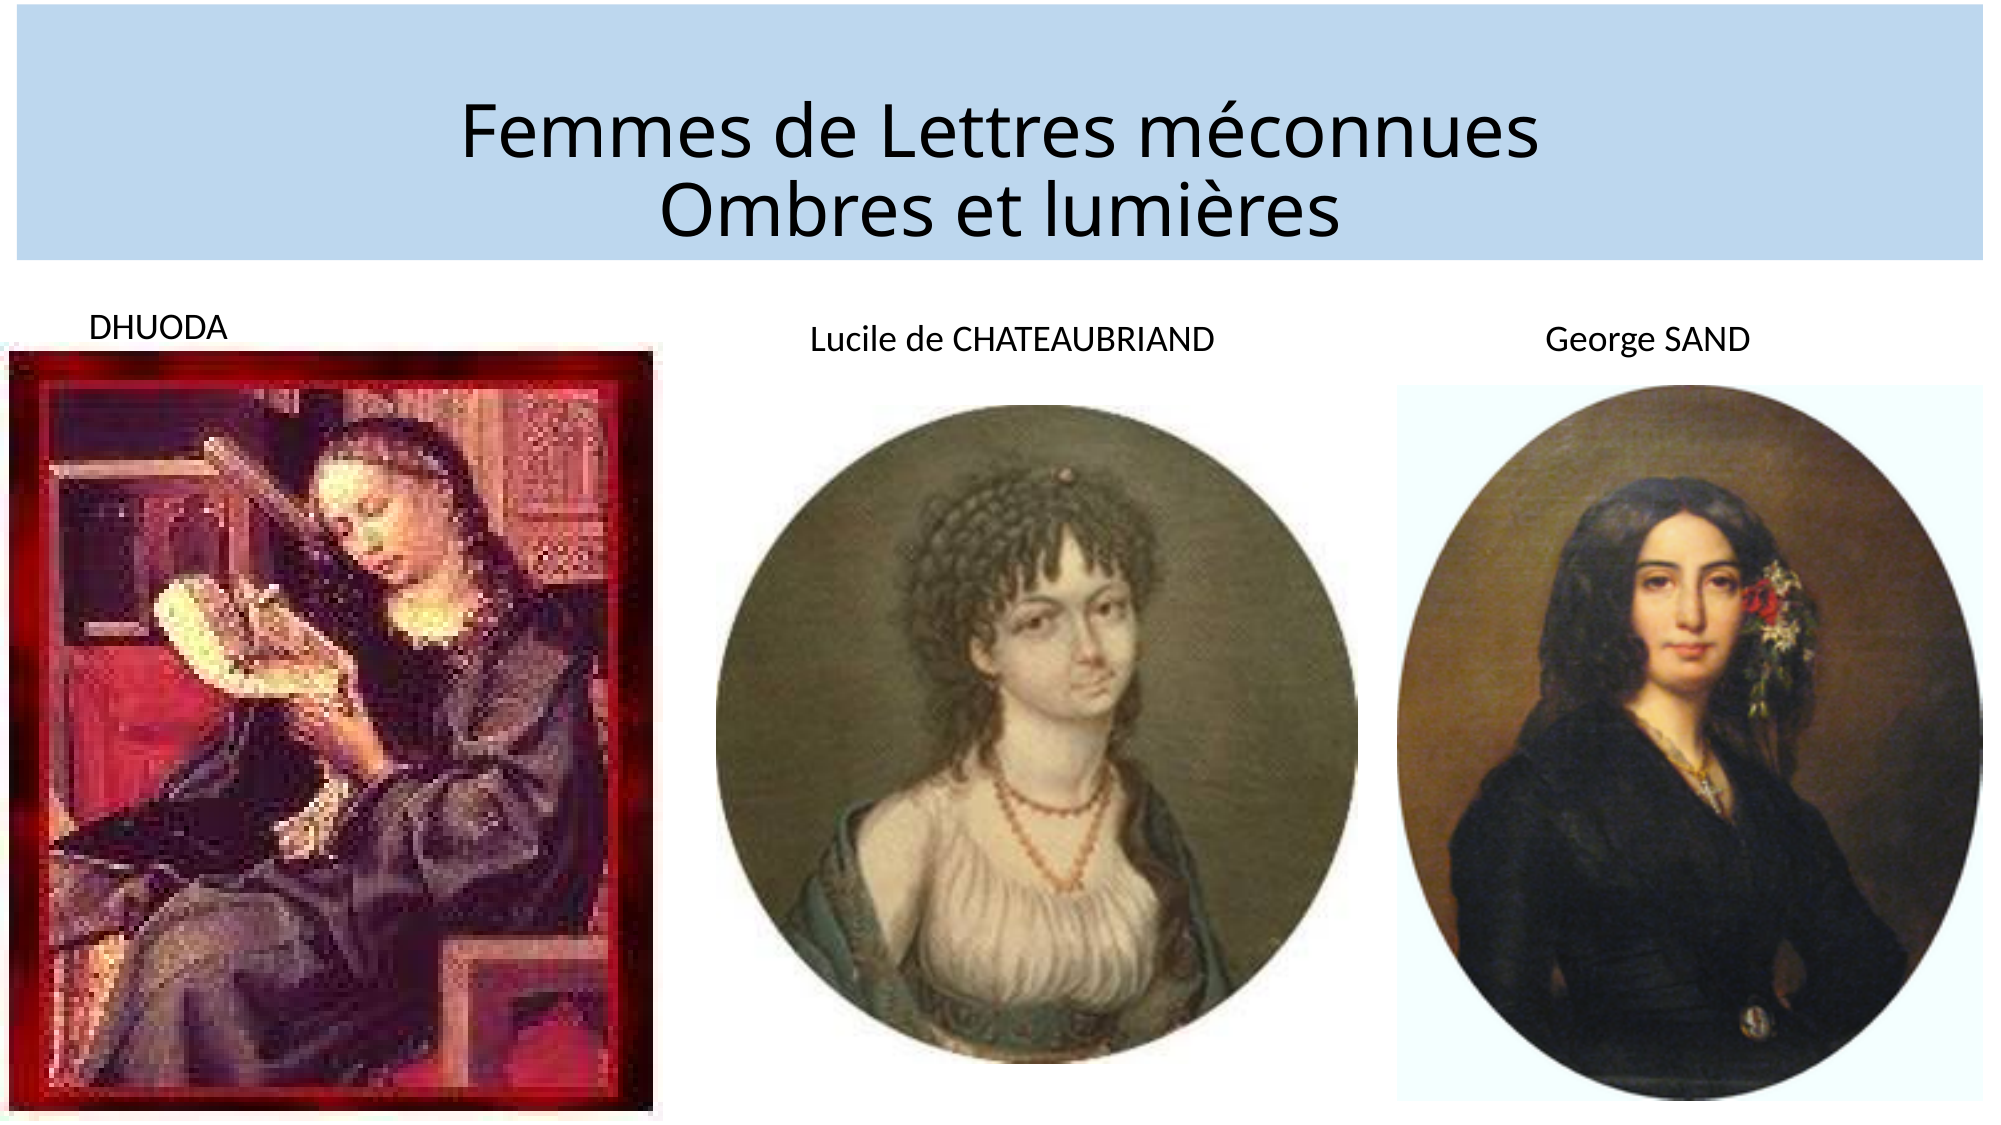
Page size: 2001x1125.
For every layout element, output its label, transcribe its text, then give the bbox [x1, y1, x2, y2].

picture [1397, 385, 1983, 1101]
subtitle DHUODA [0, 289, 2000, 1125]
title Femmes de Lettres méconnues Ombres et lumières [16, 4, 1983, 261]
picture [0, 342, 663, 1121]
picture [716, 405, 1358, 1064]
text_box Lucile de CHATEAUBRIAND George SAND [795, 306, 1959, 367]
